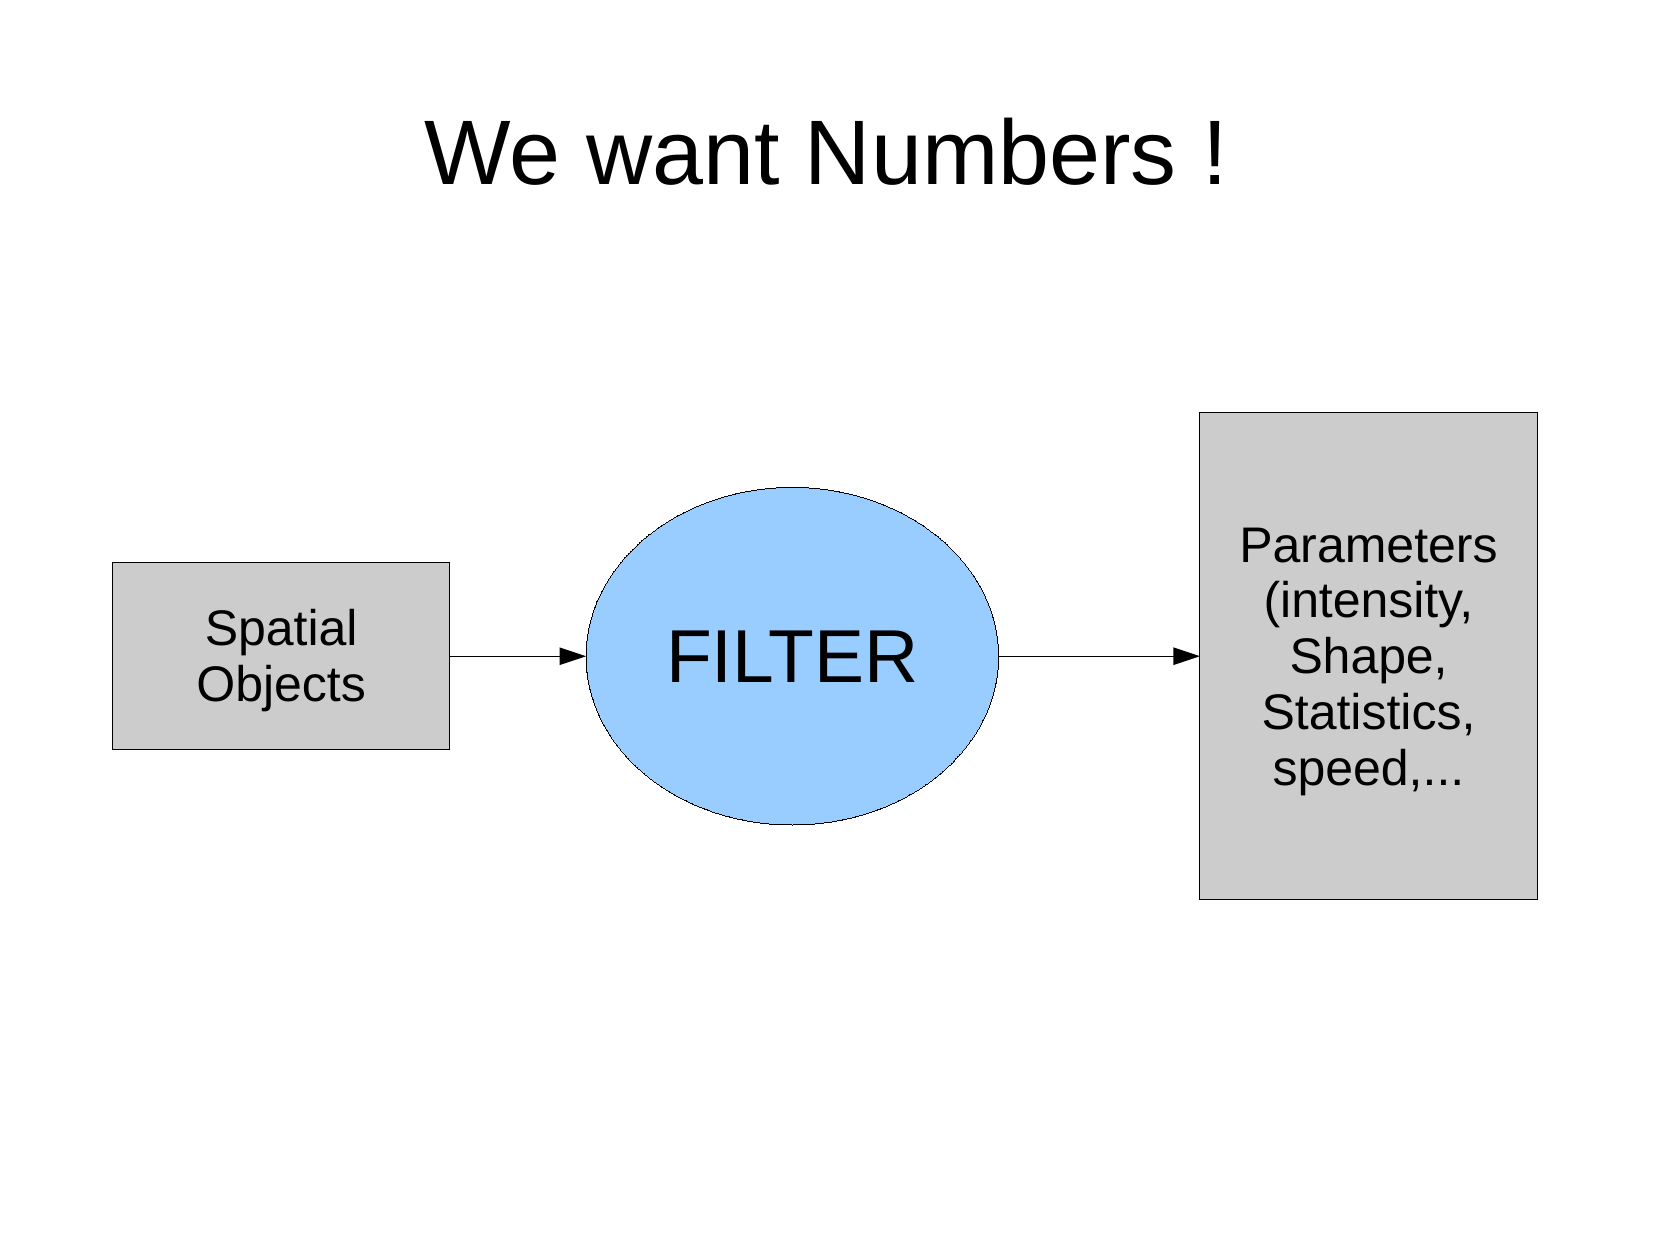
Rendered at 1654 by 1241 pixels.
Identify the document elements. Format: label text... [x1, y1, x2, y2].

text_box FILTER [586, 487, 999, 826]
title We want Numbers ! [82, 49, 1571, 257]
text_box Parameters (intensity, Shape, Statistics, speed,... [1199, 412, 1538, 900]
text_box Spatial Objects [112, 562, 450, 750]
